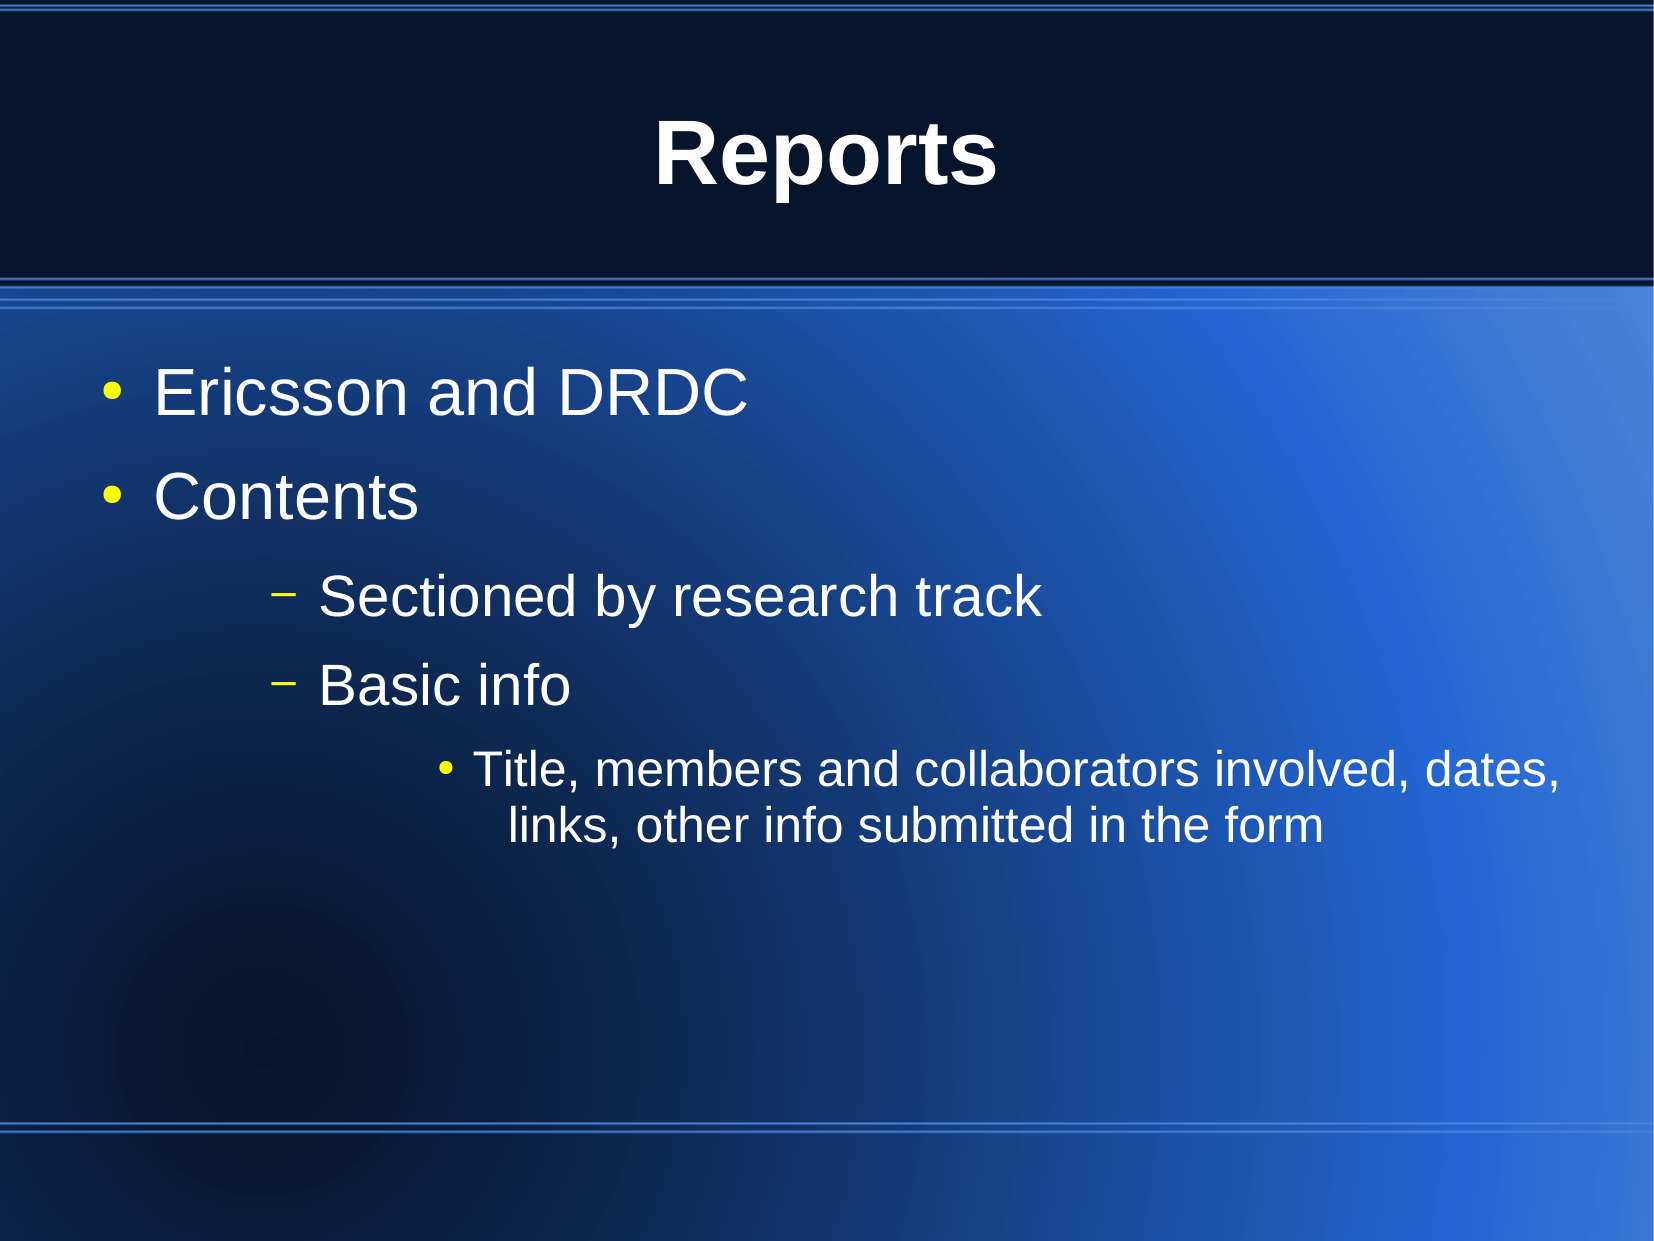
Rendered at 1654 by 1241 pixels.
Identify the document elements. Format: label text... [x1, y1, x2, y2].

title Reports [82, 49, 1571, 257]
list Ericsson and DRDC Contents Sectioned by research track Basic info Title, members and collaborators involved, dates, links, other info submitted in the form [82, 355, 1571, 1058]
picture [0, 0, 1654, 1241]
